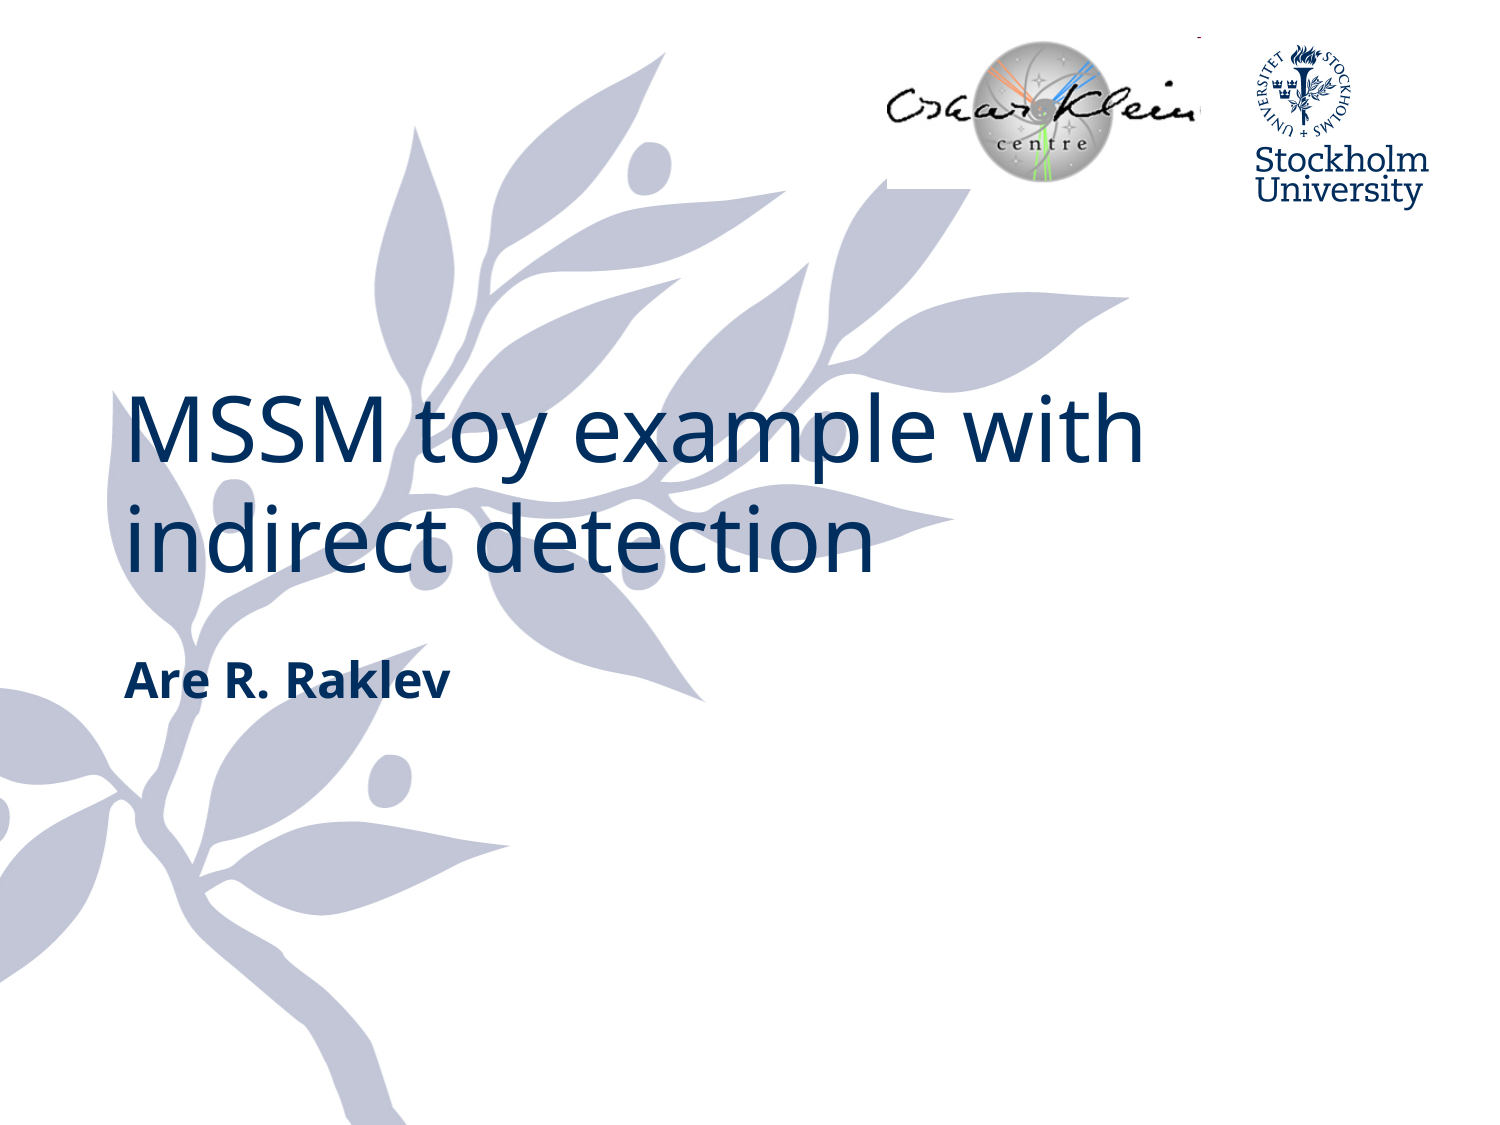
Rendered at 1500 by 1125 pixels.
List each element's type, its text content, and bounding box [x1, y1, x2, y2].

text_box Are R. Raklev [109, 613, 1198, 805]
picture [1255, 44, 1445, 211]
picture [0, 37, 1201, 1125]
title MSSM toy example with indirect detection [111, 364, 1238, 599]
